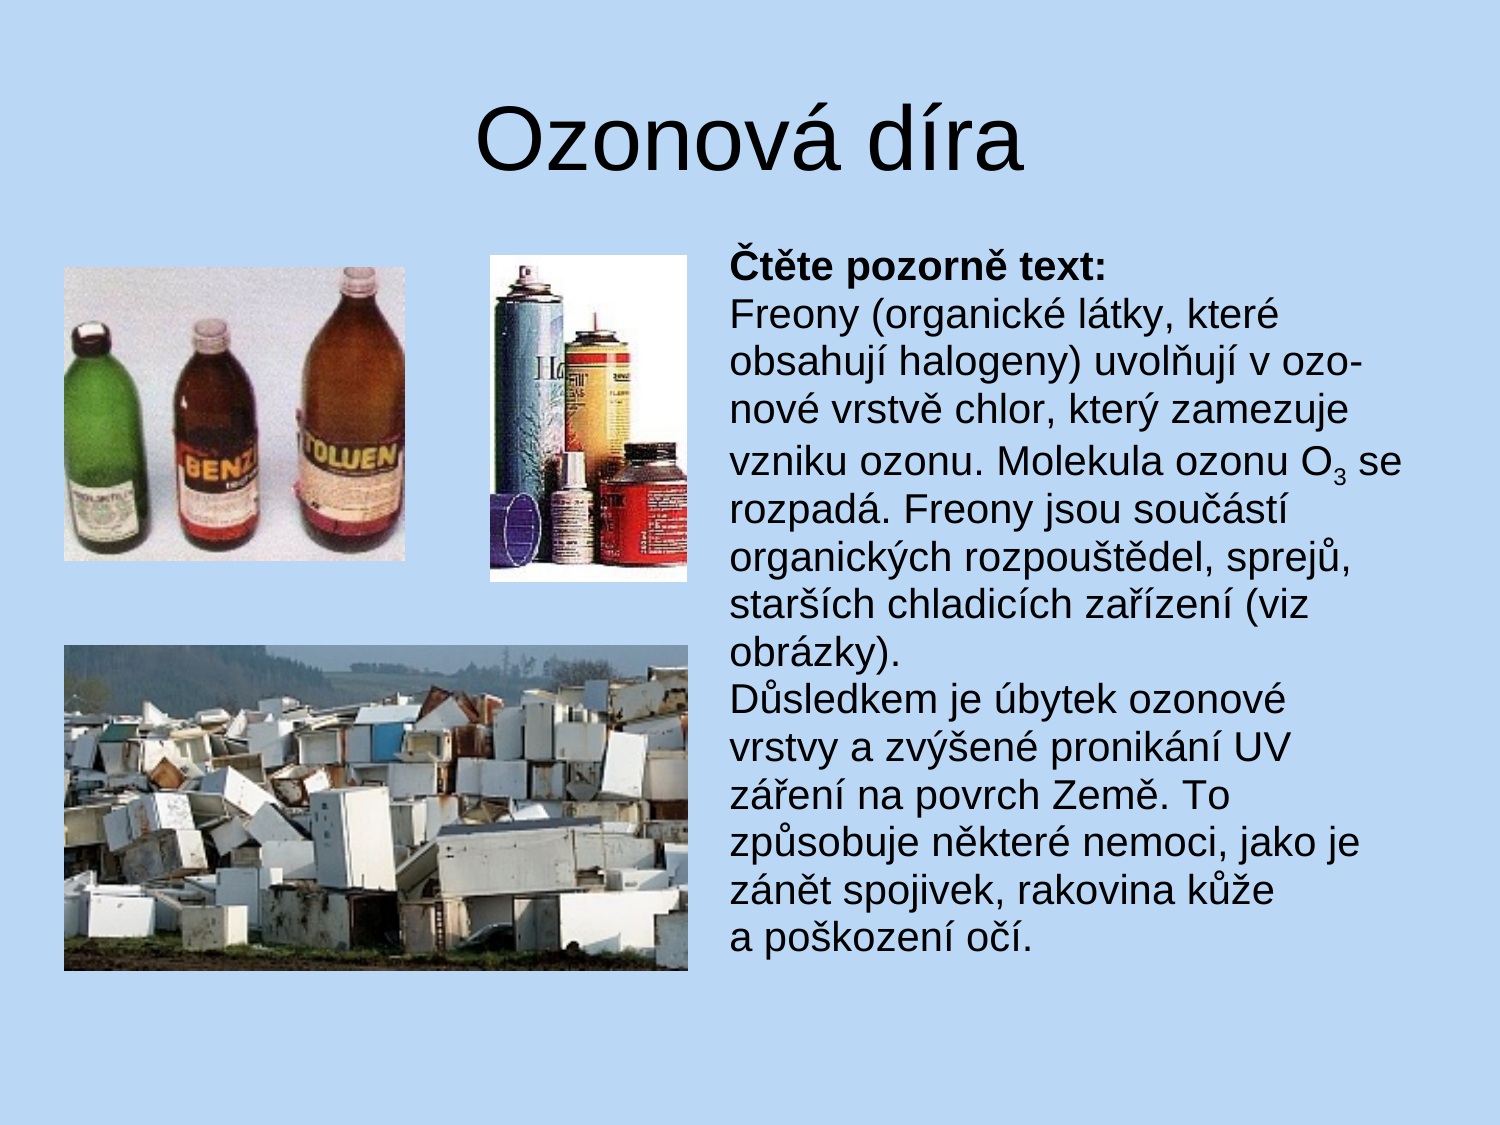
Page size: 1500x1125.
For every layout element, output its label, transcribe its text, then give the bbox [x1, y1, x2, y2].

picture [64, 267, 405, 561]
picture [490, 255, 687, 583]
list Čtěte pozorně text: Freony (organické látky, které obsahují halogeny) uvolňují v ozo- nové vrstvě chlor, který zamezuje vzniku ozonu. Molekula ozonu O3 se rozpadá. Freony jsou součástí organických rozpouštědel, sprejů, starších chladicích zařízení (viz obrázky). Důsledkem je úbytek ozonové vrstvy a zvýšené pronikání UV záření na povrch Země. To způsobuje některé nemoci, jako je zánět spojivek, rakovina kůže a poškození očí. [714, 243, 1471, 1024]
picture [64, 645, 688, 971]
title Ozonová díra [75, 45, 1426, 233]
